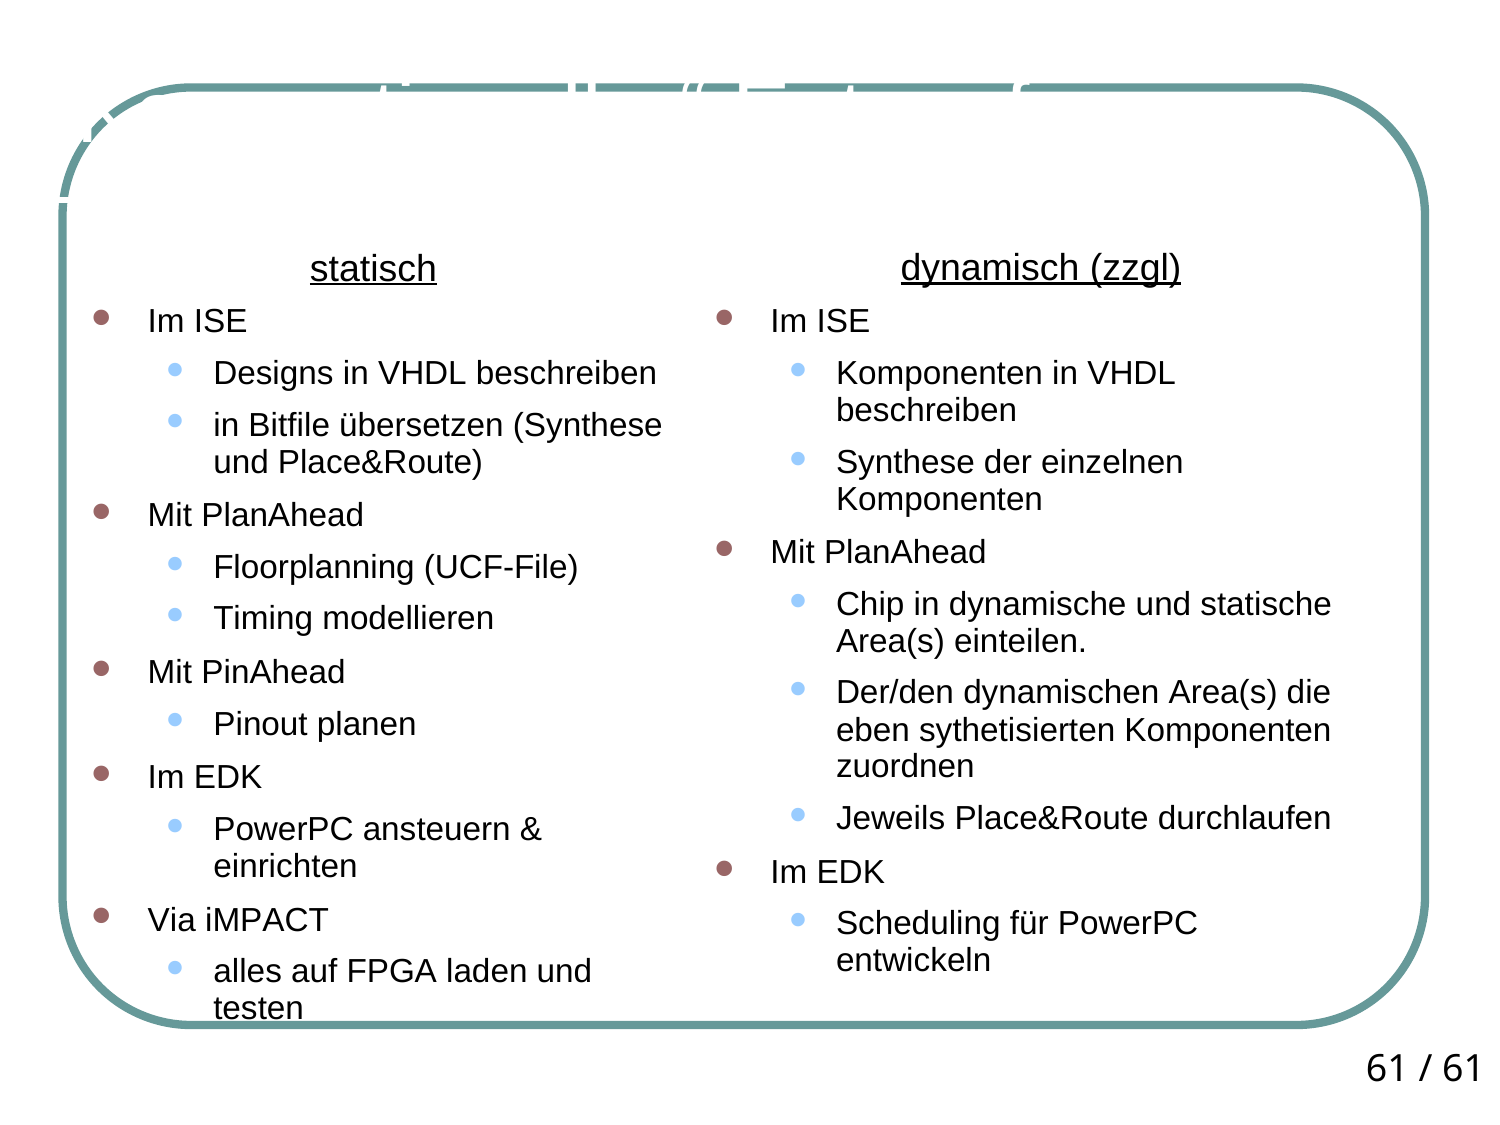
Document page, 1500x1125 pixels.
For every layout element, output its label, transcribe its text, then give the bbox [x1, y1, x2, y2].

list Im ISE Designs in VHDL beschreiben in Bitfile übersetzen (Synthese und Place&Route) Mit PlanAhead Floorplanning (UCF-File) Timing modellieren Mit PinAhead Pinout planen Im EDK PowerPC ansteuern & einrichten Via iMPACT alles auf FPGA laden und testen [76, 295, 698, 1099]
text_box dynamisch (zzgl) [885, 235, 1197, 296]
list Im ISE Komponenten in VHDL beschreiben Synthese der einzelnen Komponenten Mit PlanAhead Chip in dynamische und statische Area(s) einteilen. Der/den dynamischen Area(s) die eben sythetisierten Komponenten zuordnen Jeweils Place&Route durchlaufen Im EDK Scheduling für PowerPC entwickeln [699, 295, 1359, 1051]
text_box statisch [295, 236, 452, 297]
title „Konventioneller“ Entwurf [31, 0, 1347, 233]
